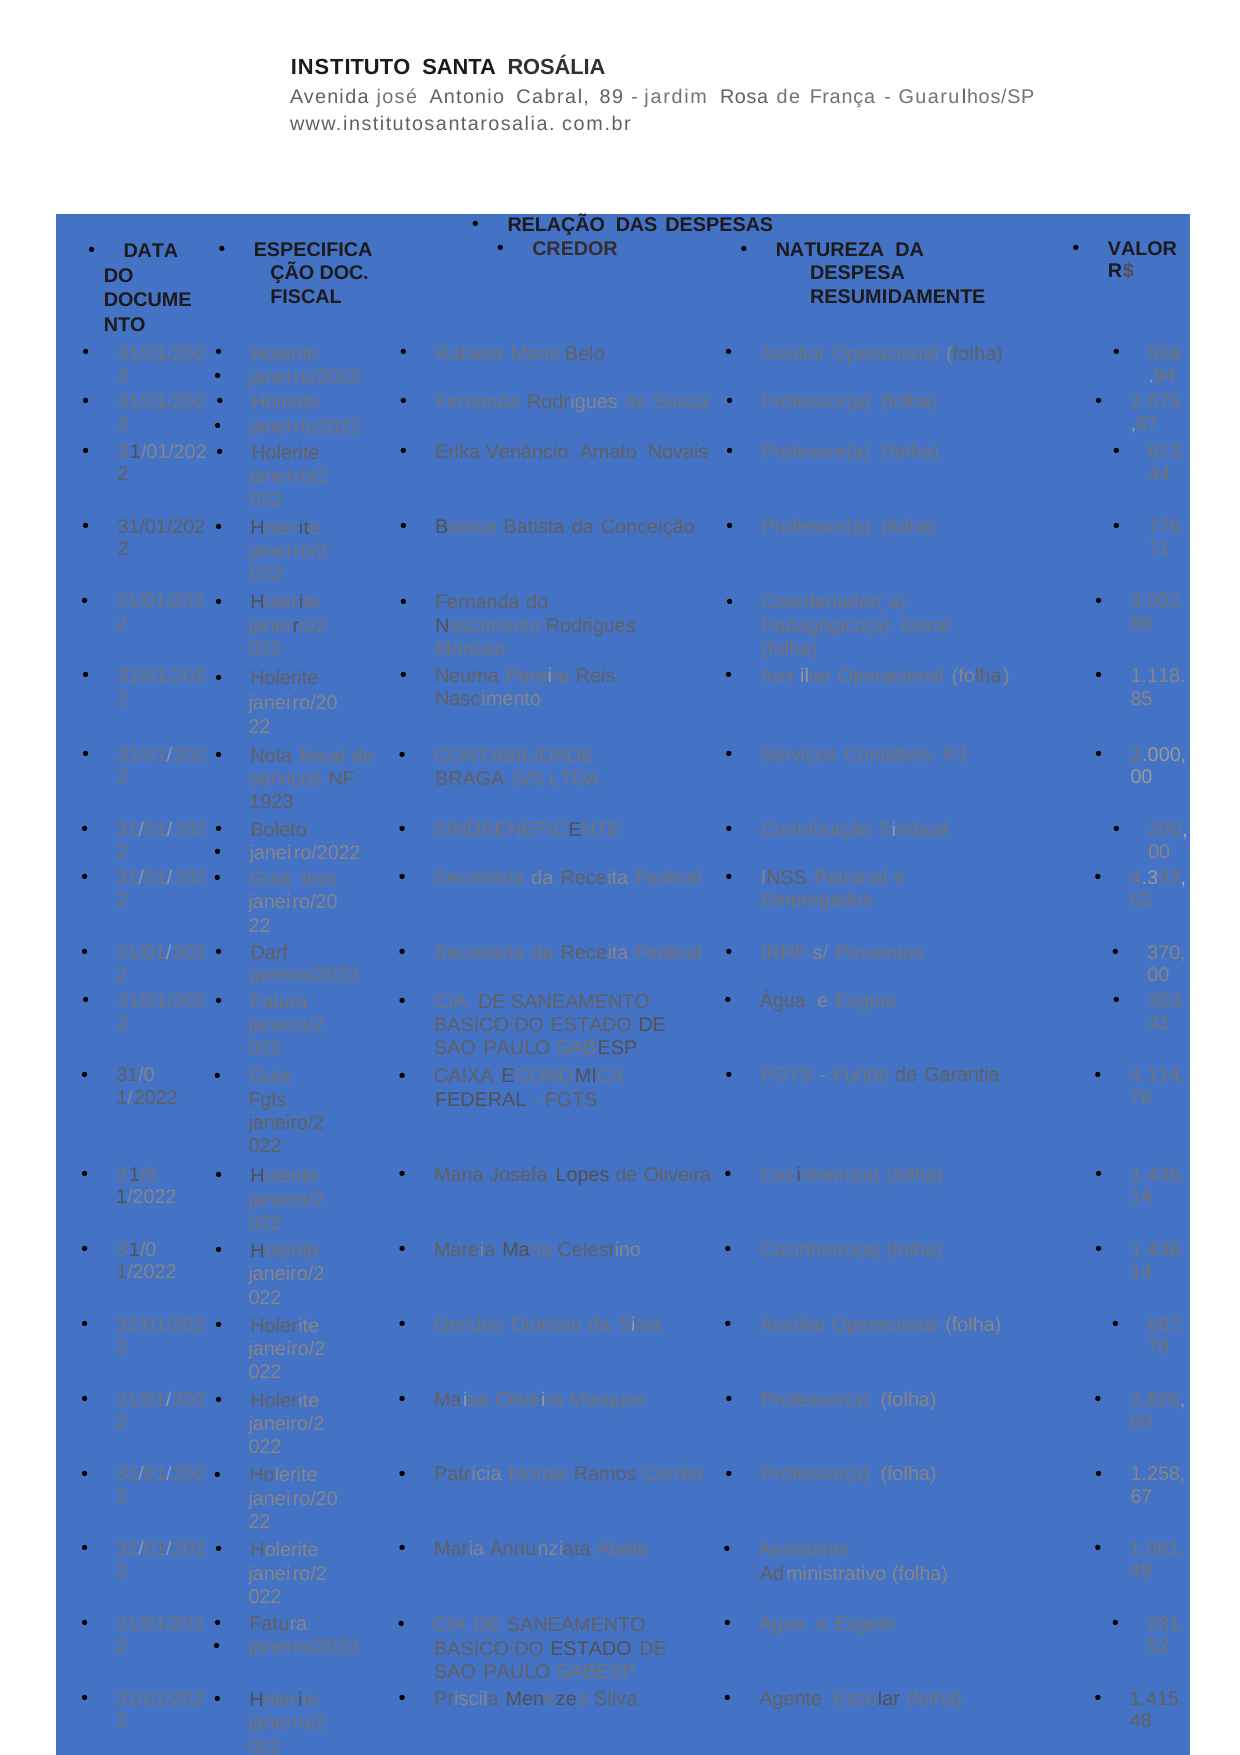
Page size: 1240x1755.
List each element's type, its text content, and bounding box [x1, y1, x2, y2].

table_cell Serviços Contábeis PJ [720, 743, 1017, 818]
table_cell Aux iliar Operacional (folha) [720, 665, 1017, 743]
table_cell CAIXA ECONOMICA FEDERAL - FGTS [394, 1064, 720, 1164]
table_cell 31/01/202 2 [56, 440, 209, 515]
table_cell Professor(a) (folha) [720, 440, 1017, 515]
table_cell 31/01/2022 [56, 941, 209, 989]
table_cell Holerite janeiro/2022 [209, 665, 394, 743]
table_cell 31/01/2022 [56, 818, 209, 867]
table_cell Contribuição Sindical [720, 818, 1017, 867]
table_cell Holerite janeiro/2022 [209, 1238, 394, 1313]
table_cell Professor(a) (folha) [720, 1388, 1017, 1463]
table_cell Holerite janeiro/2022 [209, 1463, 394, 1538]
table_cell 687,78 [1017, 1313, 1190, 1388]
table_cell Maisa Oliveira Marques [394, 1388, 720, 1463]
table_cell CONTABILIDADE BRAGA S/S LTDA [394, 743, 720, 818]
table_cell Maria Annunziata Abate [394, 1538, 720, 1613]
table_cell 598 .94 [1017, 342, 1190, 391]
table_cell Neuma Pereira Reis Nascimento [394, 665, 720, 743]
table_cell DATA DO DOCUMENTO [56, 237, 209, 342]
table_cell 31/01/2022 [56, 515, 209, 590]
table_cell Professor(a) (folha) [720, 391, 1017, 440]
table_cell Auxiliar Operacional (folha) [720, 1313, 1017, 1388]
table_cell 31/01/2022 [56, 391, 209, 440]
table_cell FGTS - Fundo de Garantia [720, 1064, 1017, 1164]
table_cell Holerite janeiro/2022 [209, 1388, 394, 1463]
table_cell VALOR R$ [1017, 237, 1190, 342]
table_cell Nota fiscal de serviços NF 1923 [209, 743, 394, 818]
table_cell Auxiliar Operacional (folha) [720, 342, 1017, 391]
table_cell 31/0 1/2022 [56, 1064, 209, 1164]
table_cell Gercino Dionisio da Silva [394, 1313, 720, 1388]
table_cell Secretaria da Receita Federal [394, 941, 720, 989]
table_cell 1.118.85 [1017, 665, 1190, 743]
table_cell Fatura janeiro/2022 [209, 1613, 394, 1687]
table_cell Fernanda Rodrigues de Souza [394, 391, 720, 440]
table_header RELAÇÃO DAS DESPESAS [56, 214, 1190, 237]
table_cell Fatura janeiro/2022 [209, 989, 394, 1064]
table_cell 303.41 [1017, 989, 1190, 1064]
table_cell Guia lnss janeiro/2022 [209, 867, 394, 941]
table_cell 1.436,14 [1017, 1164, 1190, 1238]
table_cell 31/01/2022 [56, 665, 209, 743]
table_cell 31/01/2022 [56, 1538, 209, 1613]
table_cell 370,00 [1017, 941, 1190, 989]
table_cell Rafaela Maris Belo [394, 342, 720, 391]
table_cell 31/01/2022 [56, 867, 209, 941]
table_cell 31/01/2022 [56, 1313, 209, 1388]
table_cell 1.436.14 [1017, 1238, 1190, 1313]
table_cell Bianca Batista da Conceição [394, 515, 720, 590]
table_cell SINDBENEFICENTE [394, 818, 720, 867]
table_cell 200,00 [1017, 818, 1190, 867]
table_cell Holerite janeiro/2022 [209, 342, 394, 391]
table_cell Água e Esgoto [720, 1613, 1017, 1687]
table_cell 31/01/2022 [56, 342, 209, 391]
table_cell Holerite janeiro/2022 [209, 391, 394, 440]
table_cell 2.000,00 [1017, 743, 1190, 818]
table_cell Coordenador( a) Pedagógico(a) Geral (folha) [720, 590, 1017, 665]
table_cell INSS Patronal e Empregados [720, 867, 1017, 941]
table_cell Holerite janeiro/2022 [209, 1687, 394, 1755]
table_cell 3.002.88 [1017, 590, 1190, 665]
table_cell IRRF s/ Proventos [720, 941, 1017, 989]
table_cell Professor(a) (folha) [720, 515, 1017, 590]
table_cell 281.52 [1017, 1613, 1190, 1687]
table_cell 2.826,60 [1017, 1388, 1190, 1463]
table_cell CIA DE SANEAMENTO BASICO DO ESTADO DE SAO PAULO SABESP [394, 1613, 720, 1687]
table_cell Darf janeiro/2022 [209, 941, 394, 989]
table_cell 31/01/2022 [56, 743, 209, 818]
table_cell Cozinheiro(a) (folha) [720, 1164, 1017, 1238]
table_cell CIA DE SANEAMENTO BASICO DO ESTADO DE SAO PAULO SABESP [394, 989, 720, 1064]
text_box INSTITUTO SANTA ROSÁLIA Avenida josé Antonio Cabral, 89 - jardim Rosa de França - Guarulhos/SP www.institutosantarosalia. com.br [287, 52, 1038, 133]
table_cell Maria Josefa Lopes de Oliveira [394, 1164, 720, 1238]
table_cell 1.258,67 [1017, 1463, 1190, 1538]
table_cell 31/01/2022 [56, 1463, 209, 1538]
table_cell 31/01/2022 [56, 989, 209, 1064]
table_cell Guia Fgts janeiro/2022 [209, 1064, 394, 1164]
table_cell 776.71 [1017, 515, 1190, 590]
table_cell 4.114,76 [1017, 1064, 1190, 1164]
table_cell Água e Esgoto [720, 989, 1017, 1064]
table_cell NATUREZA DA DESPESA RESUMIDAMENTE [720, 237, 1017, 342]
table_cell ESPECIFICAÇÃO DOC. FISCAL [209, 237, 394, 342]
table_cell 31/01/2022 [56, 1388, 209, 1463]
table_cell Secretaria da Receita Federal [394, 867, 720, 941]
table_cell 31/0 1/2022 [56, 1238, 209, 1313]
table_cell 1.061.49 [1017, 1538, 1190, 1613]
table_cell Holerite janeiro/2022 [209, 1538, 394, 1613]
table_cell Erika Venâncio Amato Novais [394, 440, 720, 515]
table_cell 31/01/2022 [56, 1613, 209, 1687]
table_cell 1.415.48 [1017, 1687, 1190, 1755]
table_cell Holerite janeiro/2022 [209, 440, 394, 515]
table_cell Holerite janeiro/2022 [209, 1164, 394, 1238]
table_cell 4.393,62 [1017, 867, 1190, 941]
table_cell 2.075 ,87 [1017, 391, 1190, 440]
table_cell Mareia Maria Celestino [394, 1238, 720, 1313]
table_cell Patrícia Morais Ramos Corrêa [394, 1463, 720, 1538]
table_cell Fernanda do Nascimento Rodrigues Moncao [394, 590, 720, 665]
table_cell Assistente Administrativo (folha) [720, 1538, 1017, 1613]
table_cell Holerite janeiro/2022 [209, 590, 394, 665]
table_cell Holerite janeiro/2022 [209, 515, 394, 590]
table_cell Holerite janeíro/2022 [209, 1313, 394, 1388]
table_cell Priscila Menezes Silva [394, 1687, 720, 1755]
table_cell 31/01/2022 [56, 1687, 209, 1755]
table_cell Agente Escolar (folha) [720, 1687, 1017, 1755]
table_cell CREDOR [394, 237, 720, 342]
table_cell Professor(a) (folha) [720, 1463, 1017, 1538]
table_cell Boleto janeiro/2022 [209, 818, 394, 867]
table_cell Cozinheiro(a) (folha) [720, 1238, 1017, 1313]
table_cell 31/0 1/2022 [56, 1164, 209, 1238]
table_cell 31/01/2022 [56, 590, 209, 665]
table_cell 873.44 [1017, 440, 1190, 515]
